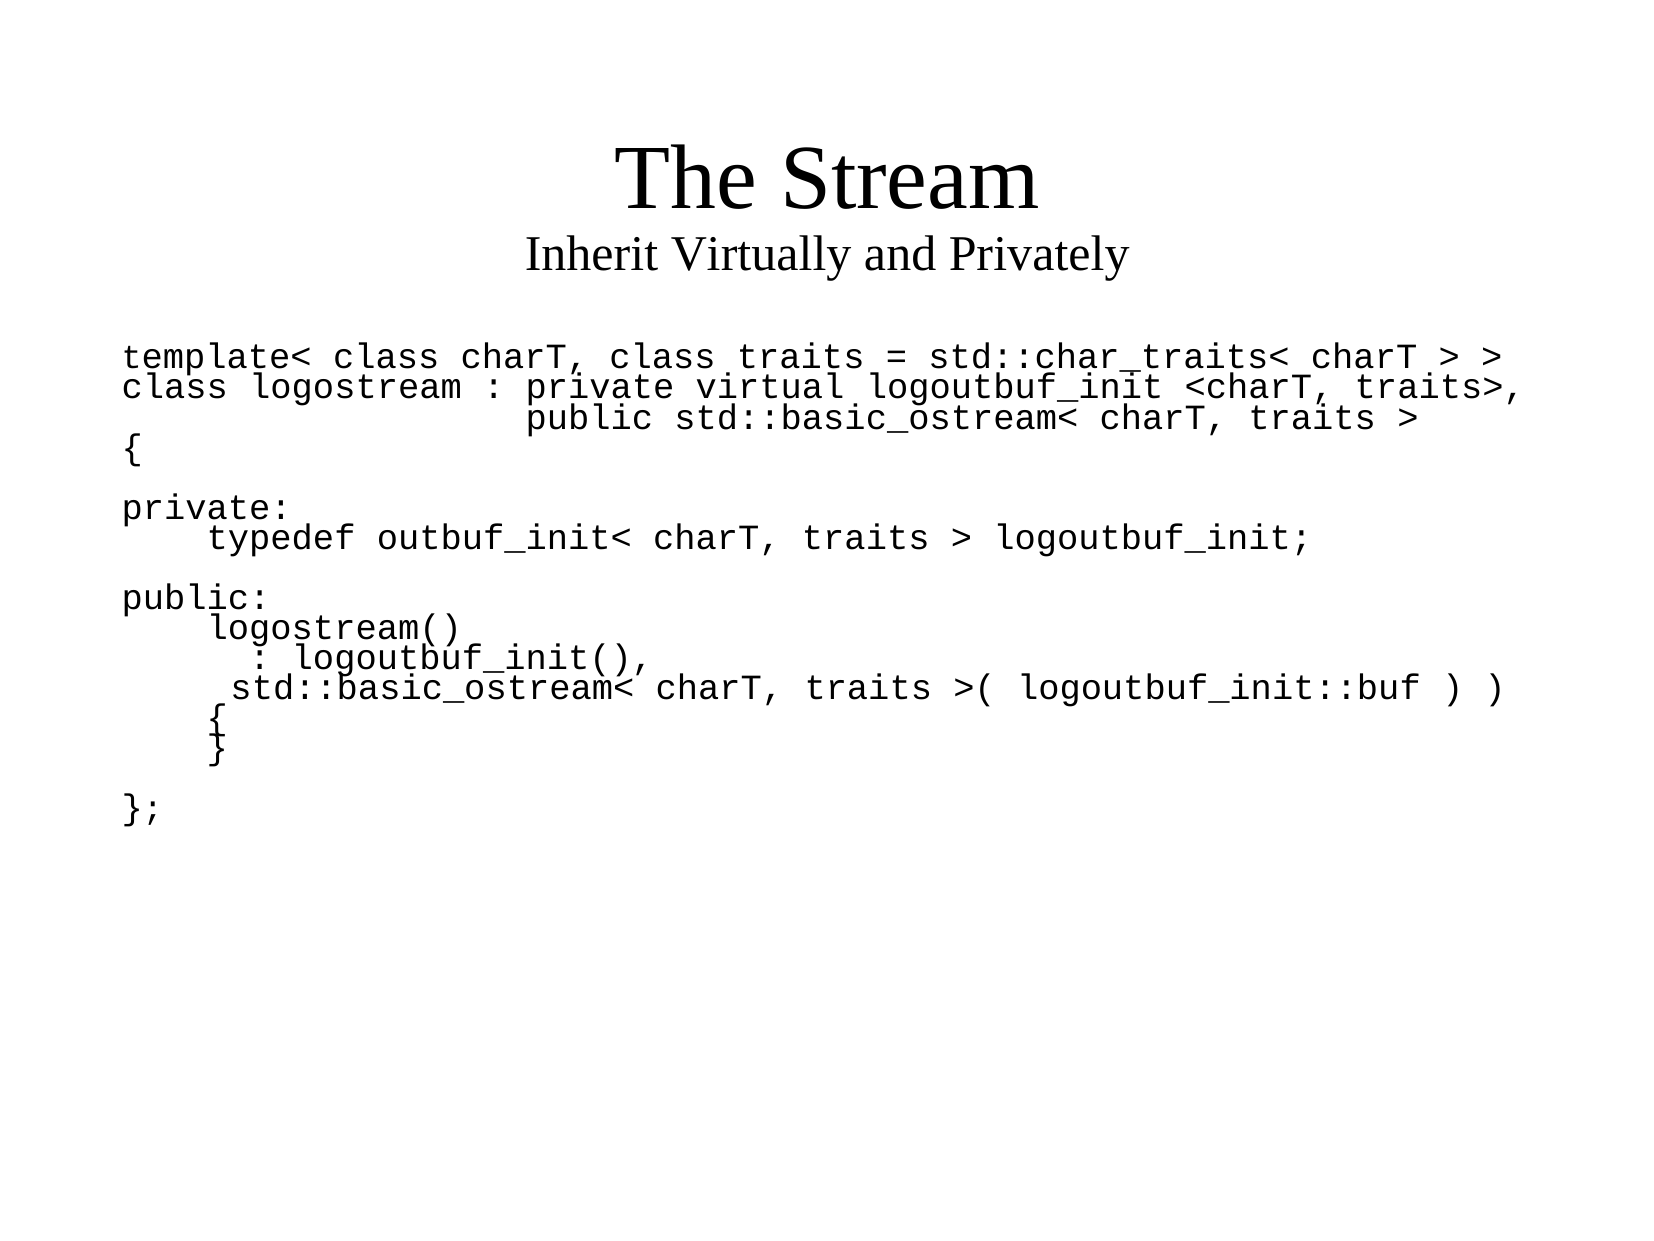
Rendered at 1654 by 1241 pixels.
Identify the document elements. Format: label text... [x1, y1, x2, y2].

list template< class charT, class traits = std::char_traits< charT > > class logostream : private virtual logoutbuf_init <charT, traits>, public std::basic_ostream< charT, traits > { private: typedef outbuf_init< charT, traits > logoutbuf_init; public: logostream() : logoutbuf_init(), std::basic_ostream< charT, traits >( logoutbuf_init::buf ) ) { } }; [121, 344, 1534, 1126]
title The Stream Inherit Virtually and Privately [121, 102, 1534, 310]
